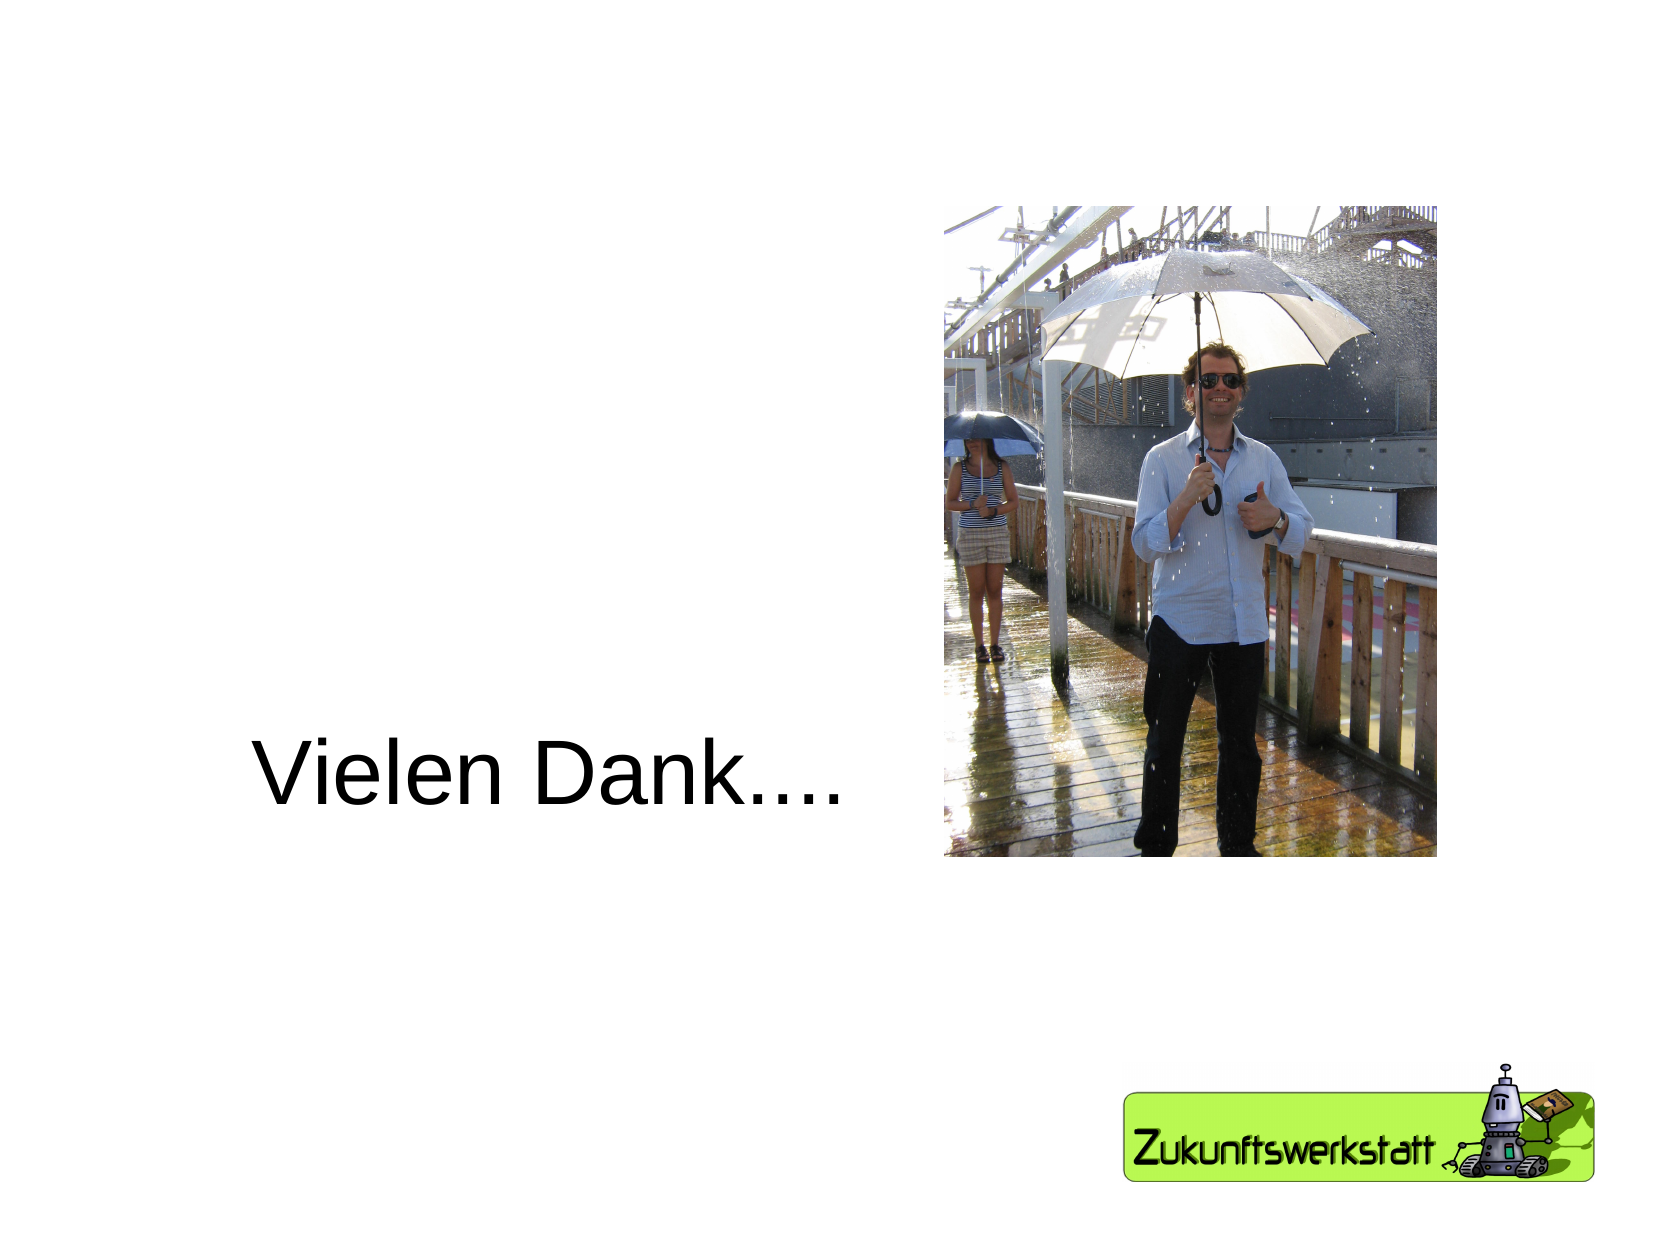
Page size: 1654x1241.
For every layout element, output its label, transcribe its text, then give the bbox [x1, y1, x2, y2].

text_box Vielen Dank.... [236, 709, 944, 827]
picture [944, 206, 1437, 857]
picture [1122, 1062, 1595, 1182]
